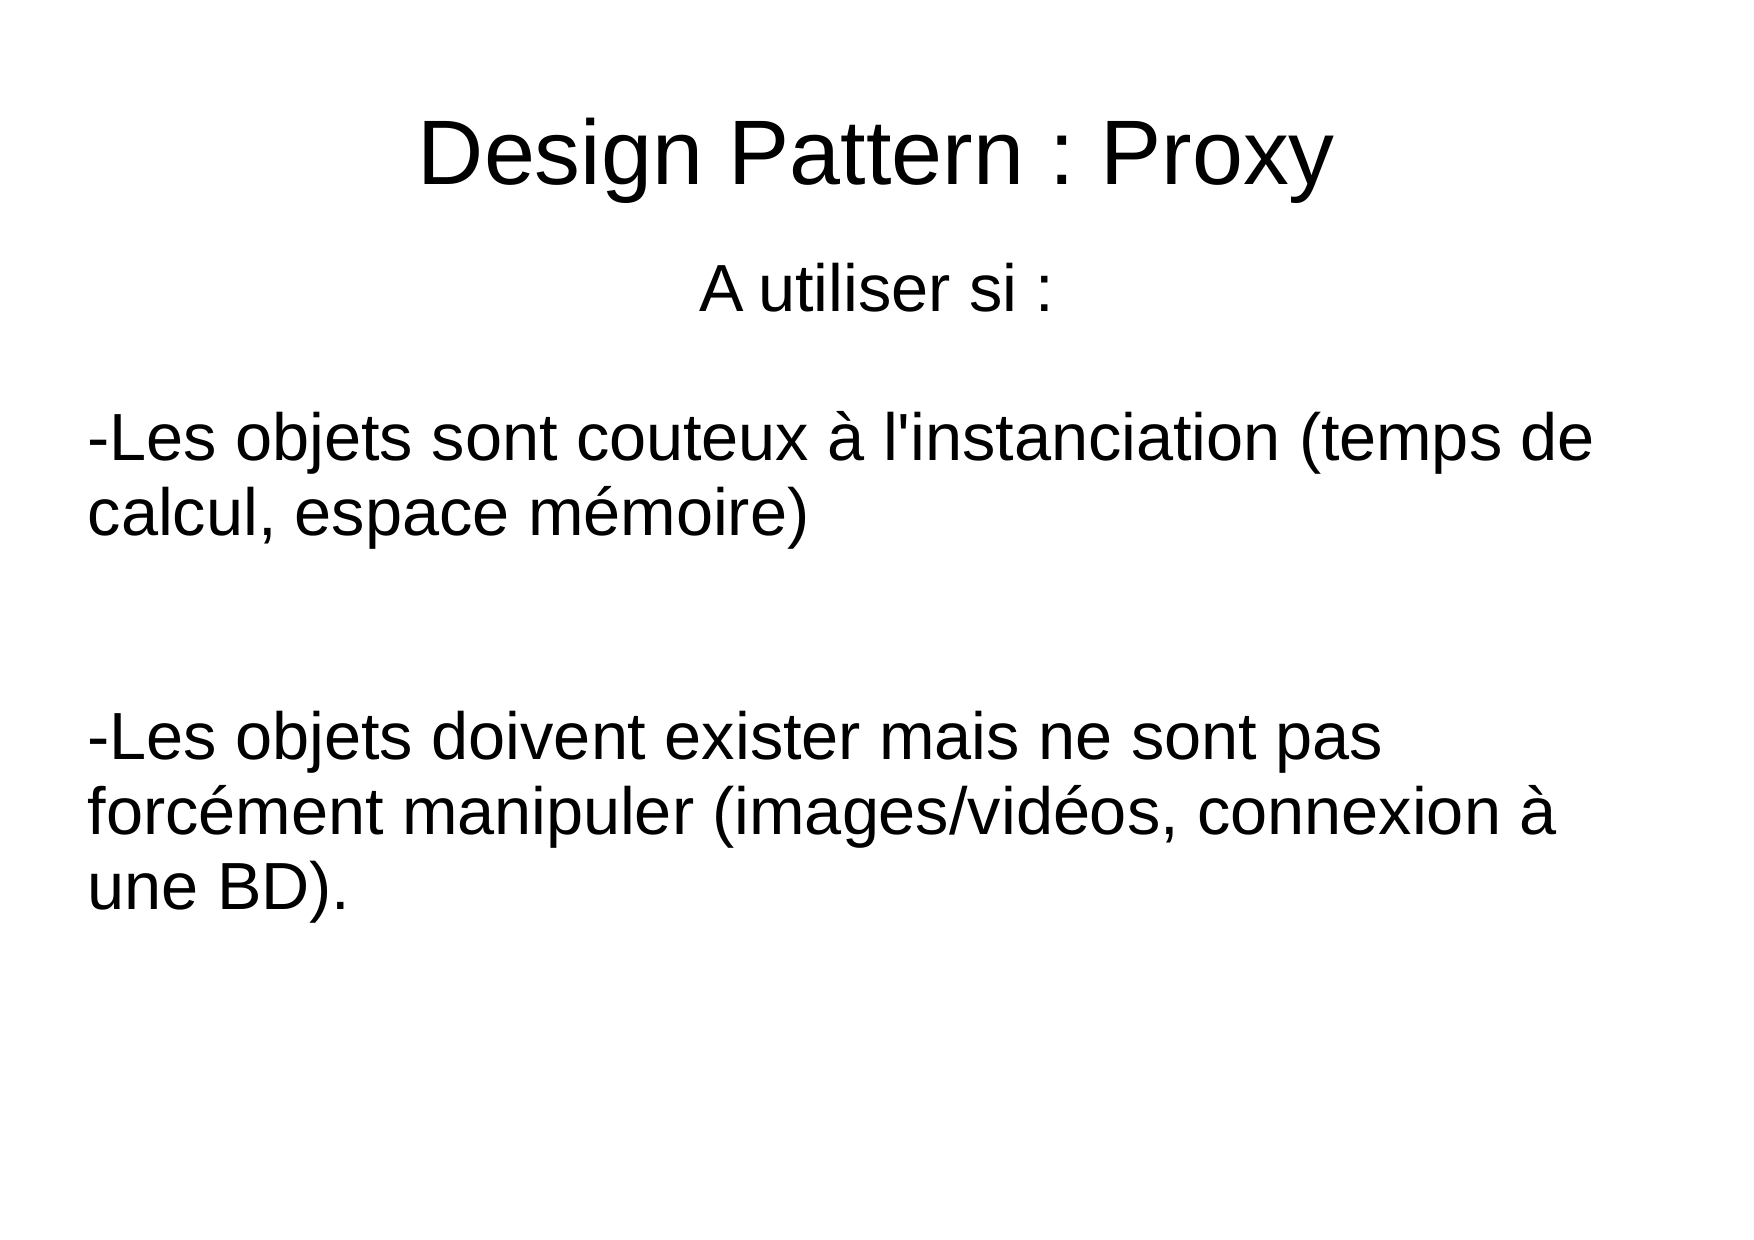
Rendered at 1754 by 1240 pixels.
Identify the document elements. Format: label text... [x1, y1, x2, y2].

subtitle A utiliser si : -Les objets sont couteux à l'instanciation (temps de calcul, espace mémoire) -Les objets doivent exister mais ne sont pas forcément manipuler (images/vidéos, connexion à une BD). [87, 250, 1667, 1148]
title Design Pattern : Proxy [87, 56, 1667, 249]
